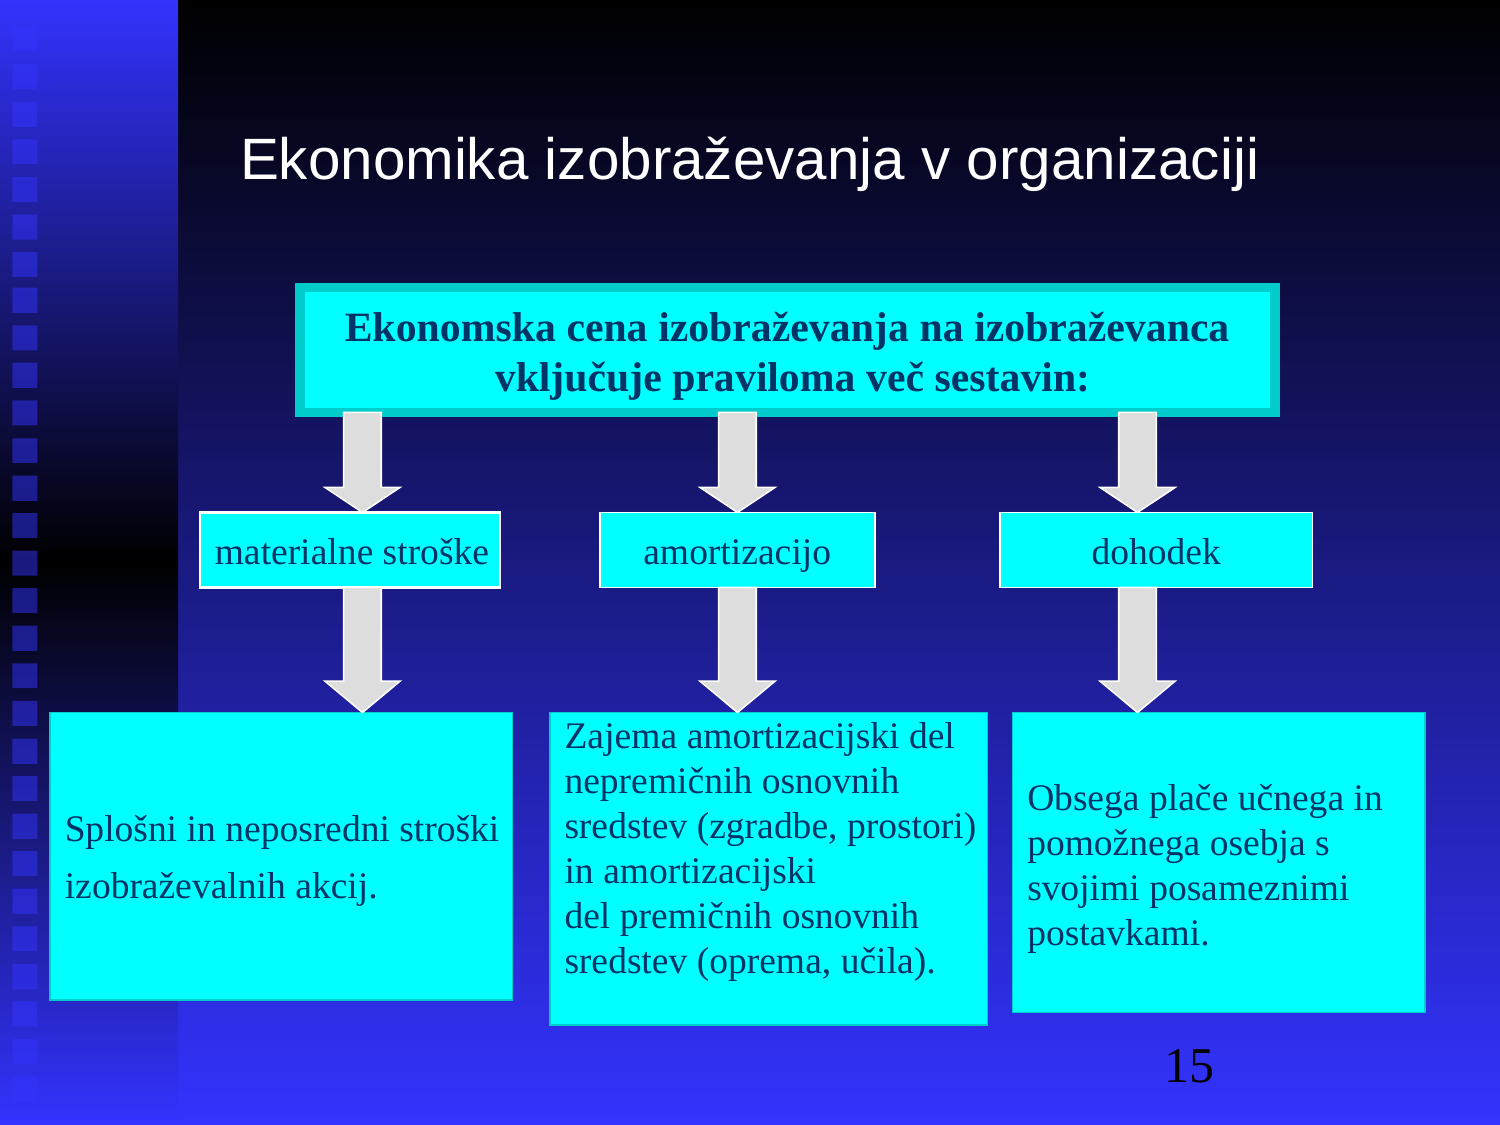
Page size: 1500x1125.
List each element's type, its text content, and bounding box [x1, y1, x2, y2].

text_box [324, 412, 401, 513]
text_box [699, 412, 776, 513]
text_box materialne stroške [200, 512, 501, 588]
text_box dohodek [999, 512, 1313, 588]
text_box [1100, 587, 1176, 713]
text_box Splošni in neposredni stroški izobraževalnih akcij. [49, 712, 513, 1000]
text_box Obsega plače učnega in pomožnega osebja s svojimi posameznimi postavkami. [1012, 712, 1425, 1013]
text_box [1100, 412, 1176, 513]
text_box [324, 587, 401, 713]
text_box Zajema amortizacijski del nepremičnih osnovnih sredstev (zgradbe, prostori) in amortizacijski del premičnih osnovnih sredstev (oprema, učila). [549, 712, 988, 1026]
title Ekonomika izobraževanja v organizaciji [225, 62, 1500, 250]
text_box [699, 587, 776, 713]
text_box Ekonomska cena izobraževanja na izobraževanca vključuje praviloma več sestavin: [300, 287, 1276, 413]
text_box amortizacijo [599, 512, 875, 588]
